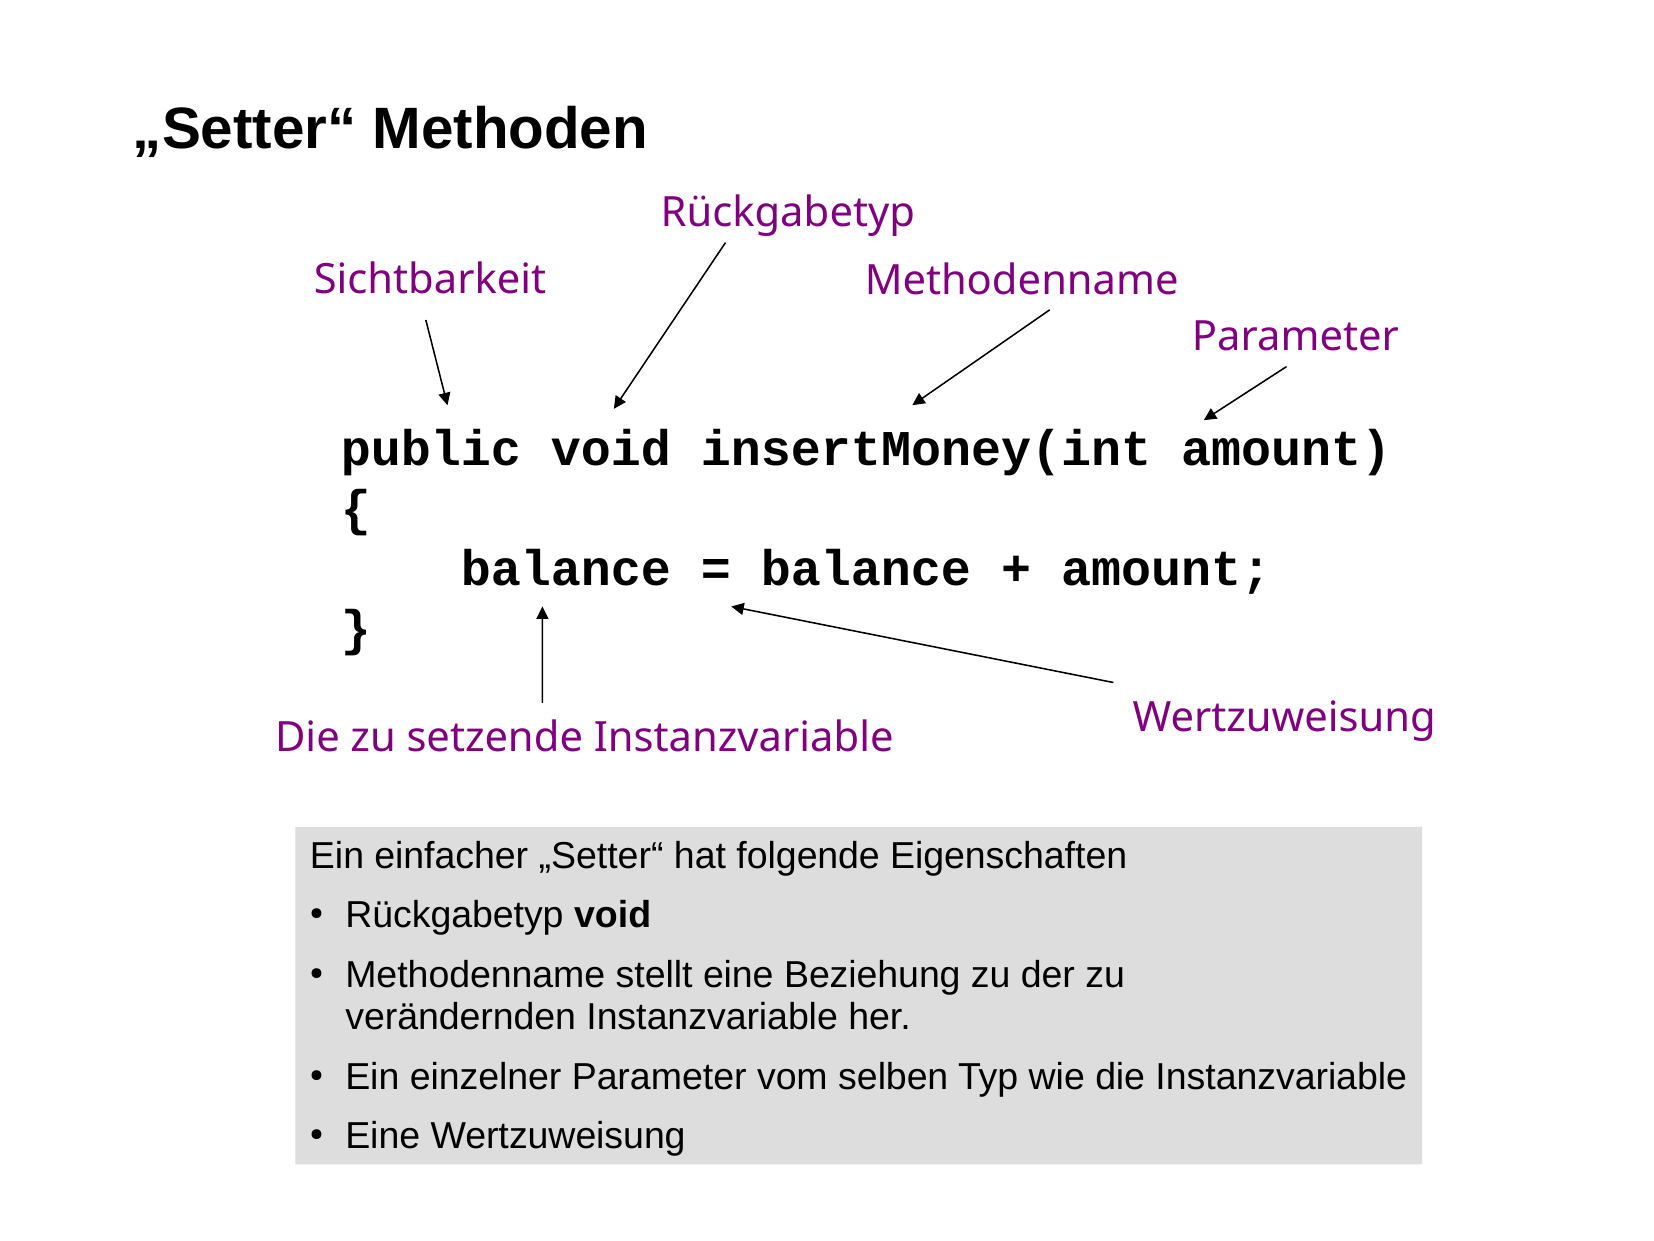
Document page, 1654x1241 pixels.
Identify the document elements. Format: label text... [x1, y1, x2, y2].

text_box Rückgabetyp [645, 177, 931, 243]
text_box Parameter [1177, 301, 1414, 367]
text_box Ein einfacher „Setter“ hat folgende Eigenschaften Rückgabetyp void Methodenname stellt eine Beziehung zu der zu verändernden Instanzvariable her. Ein einzelner Parameter vom selben Typ wie die Instanzvariable Eine Wertzuweisung [295, 826, 1423, 1165]
text_box public void insertMoney(int amount) { balance = balance + amount; } [326, 408, 1406, 663]
text_box „Setter“ Methoden [118, 88, 1536, 178]
text_box Die zu setzende Instanzvariable [260, 702, 909, 768]
text_box Sichtbarkeit [299, 244, 562, 310]
text_box Methodenname [850, 245, 1194, 310]
text_box Wertzuweisung [1117, 682, 1451, 748]
